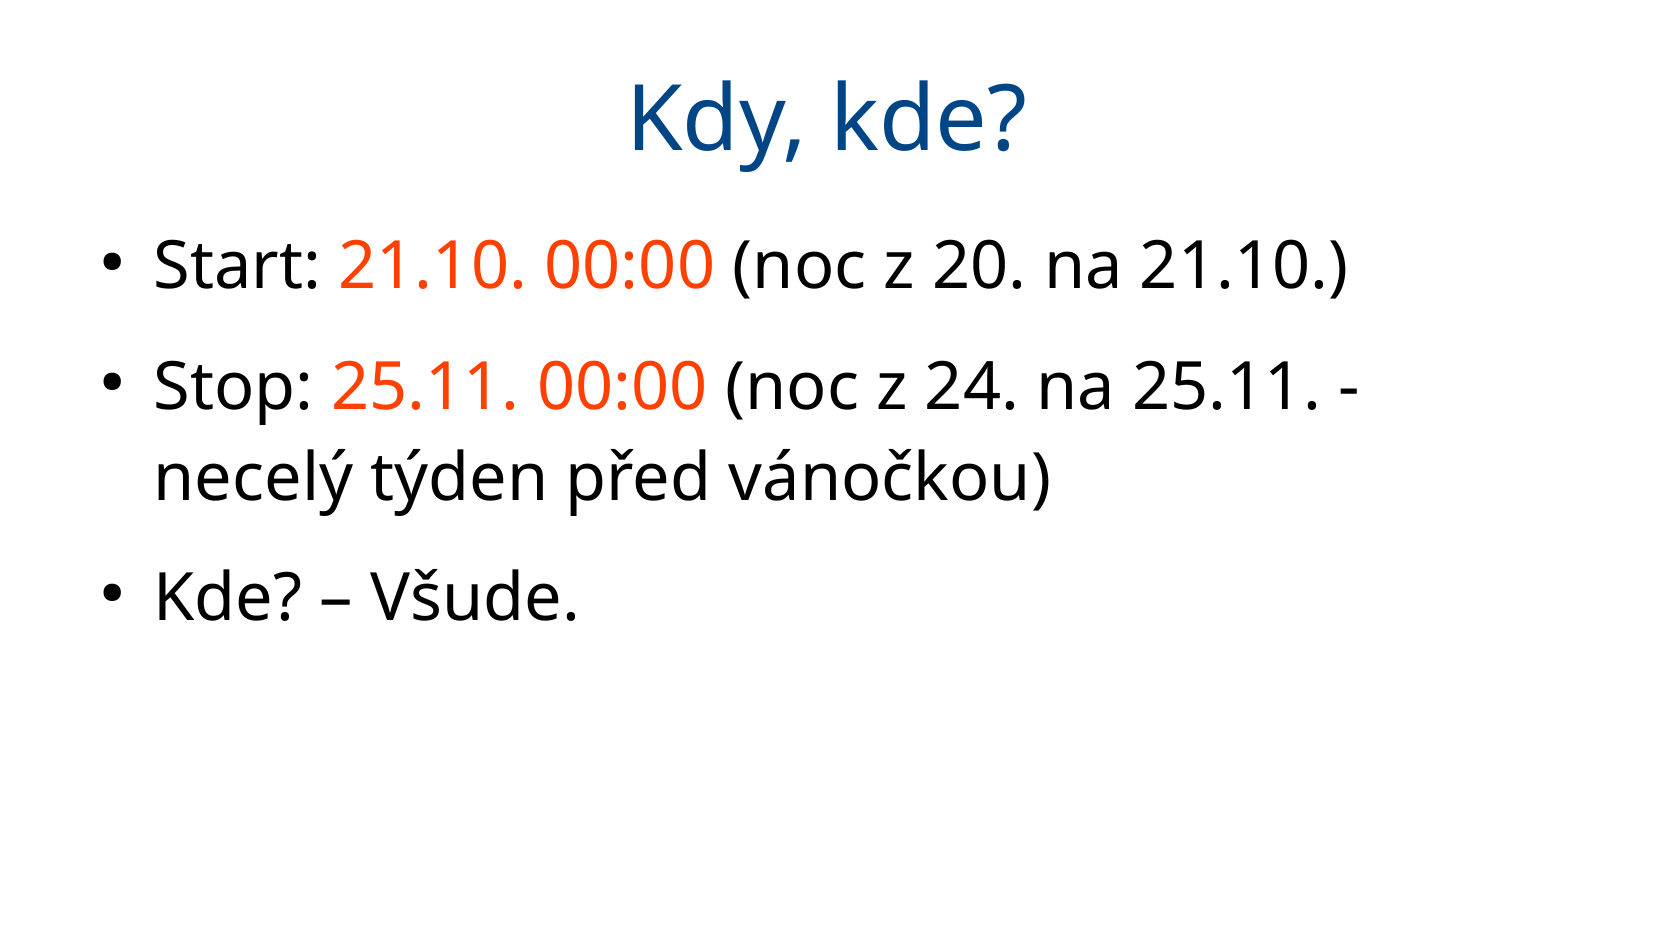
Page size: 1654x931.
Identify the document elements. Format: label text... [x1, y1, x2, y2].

title Kdy, kde? [82, 37, 1571, 193]
list Start: 21.10. 00:00 (noc z 20. na 21.10.) Stop: 25.11. 00:00 (noc z 24. na 25.11. - necelý týden před vánočkou) Kde? – Všude. [82, 217, 1571, 758]
